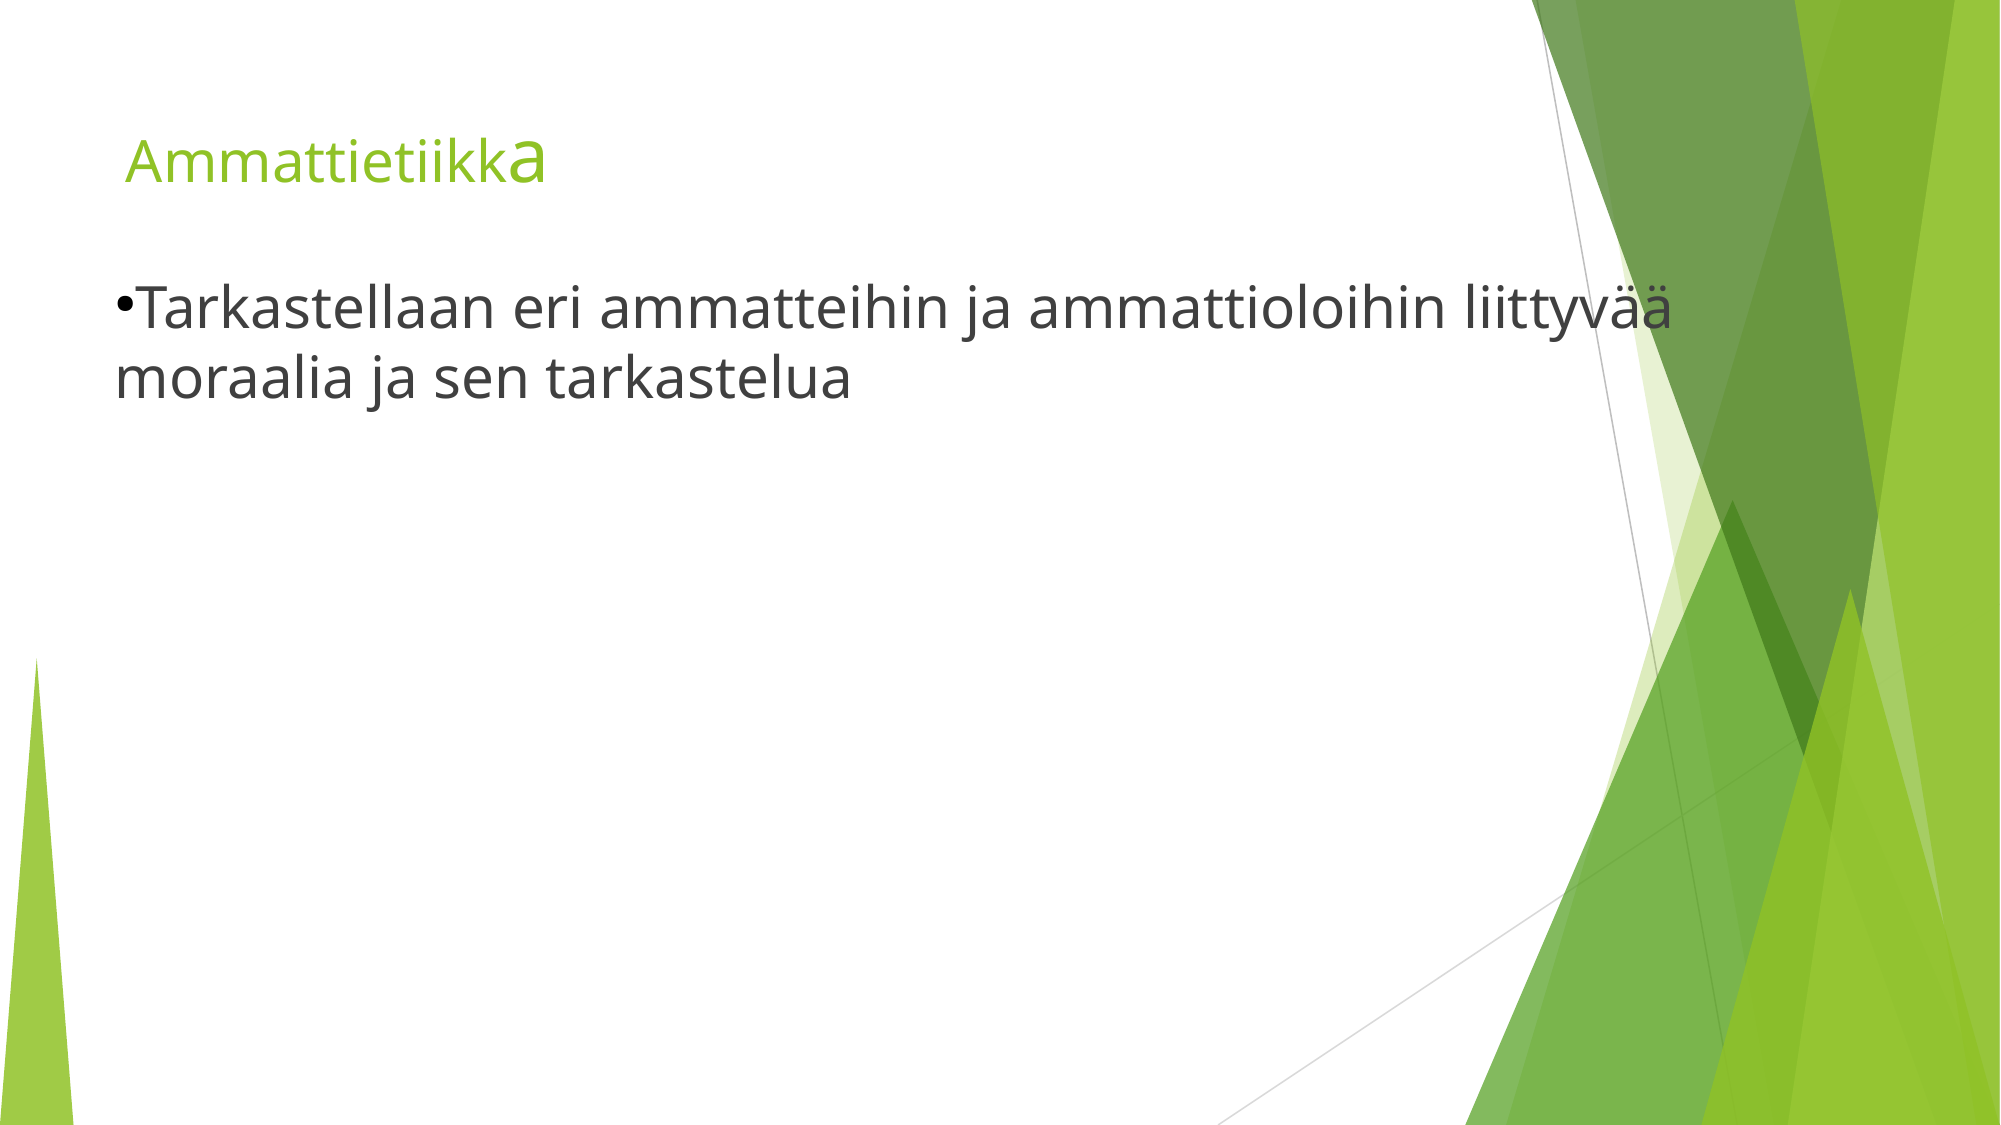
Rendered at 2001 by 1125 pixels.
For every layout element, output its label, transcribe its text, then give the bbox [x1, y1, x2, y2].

title Ammattietiikka [111, 99, 1522, 263]
list Tarkastellaan eri ammatteihin ja ammattioloihin liittyvää moraalia ja sen tarkastelua [99, 263, 1900, 916]
